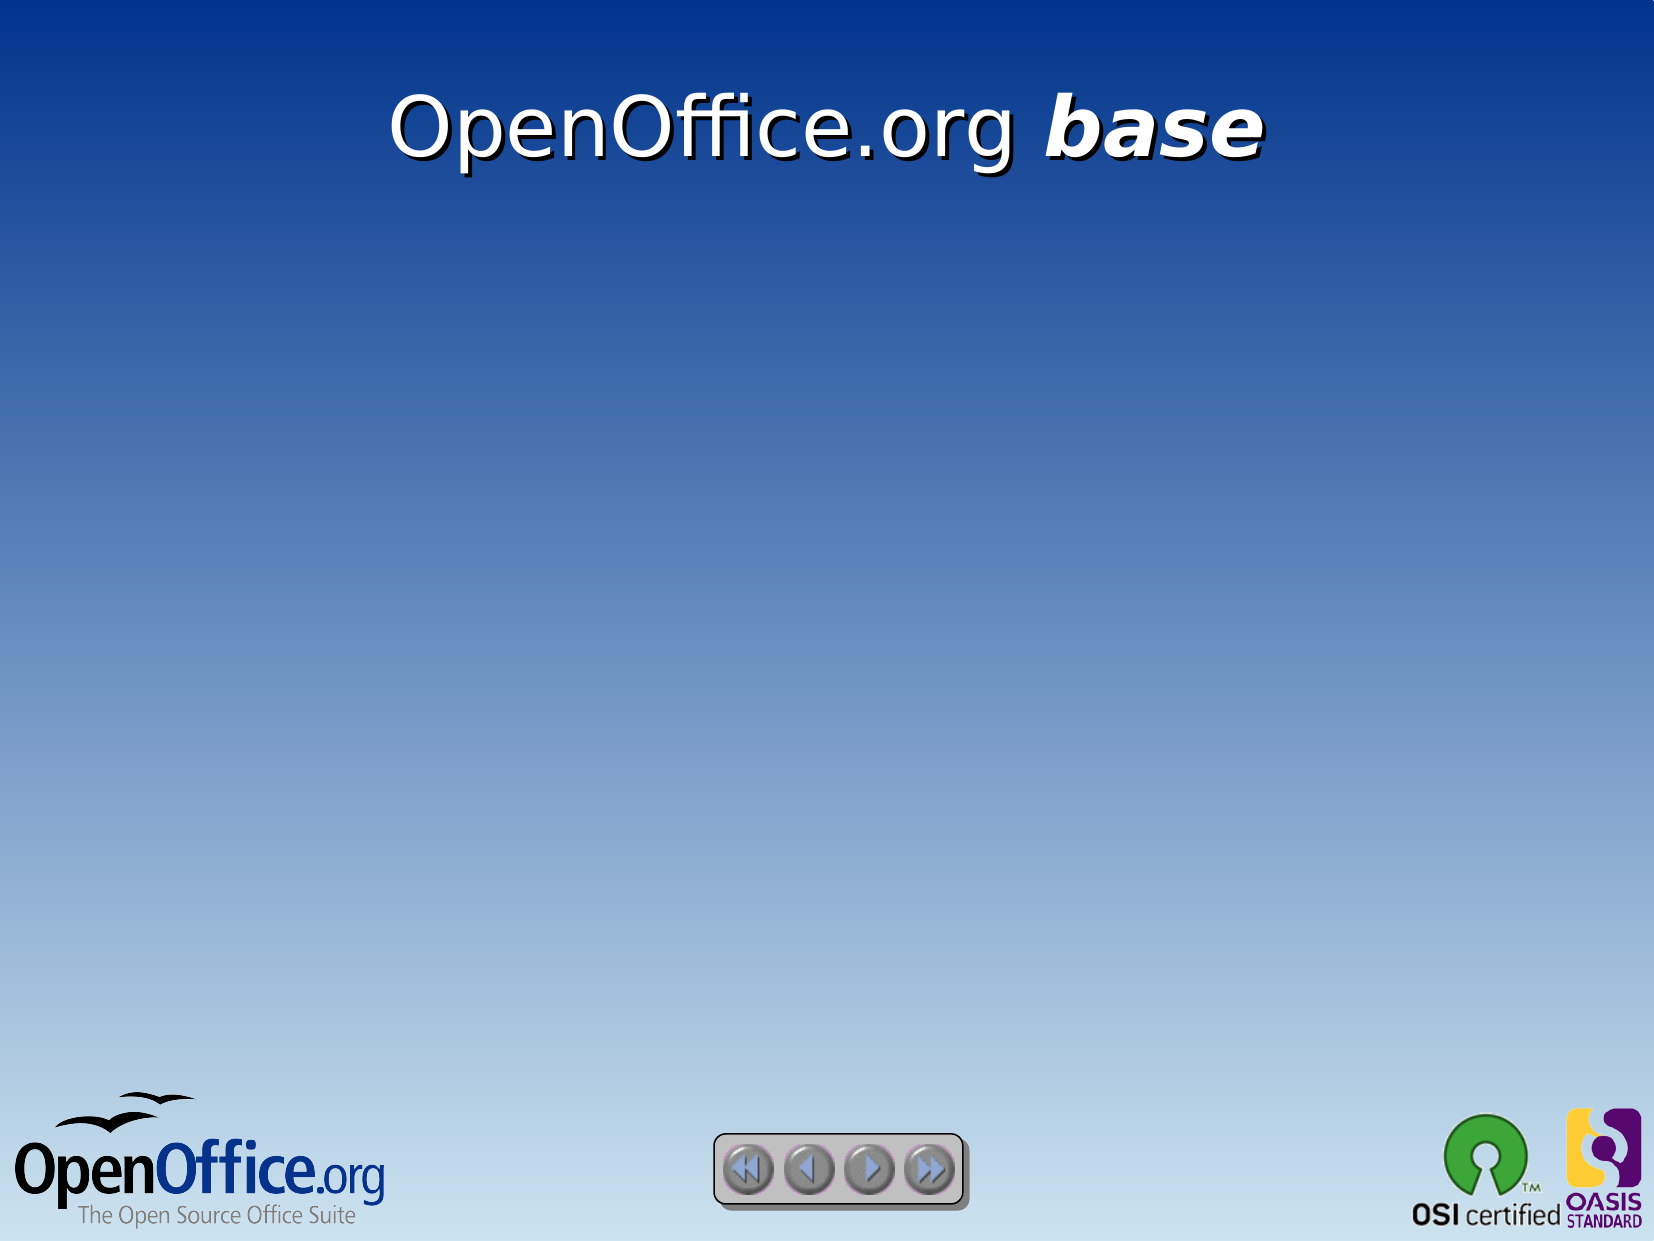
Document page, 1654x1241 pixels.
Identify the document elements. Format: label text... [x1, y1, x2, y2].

picture [723, 1144, 774, 1195]
picture [1405, 1102, 1654, 1238]
text_box [714, 1133, 963, 1204]
picture [844, 1144, 895, 1195]
picture [784, 1144, 835, 1195]
picture [141, 194, 1495, 1066]
title OpenOffice.org base [82, 49, 1571, 208]
picture [15, 1092, 384, 1229]
picture [904, 1144, 955, 1195]
